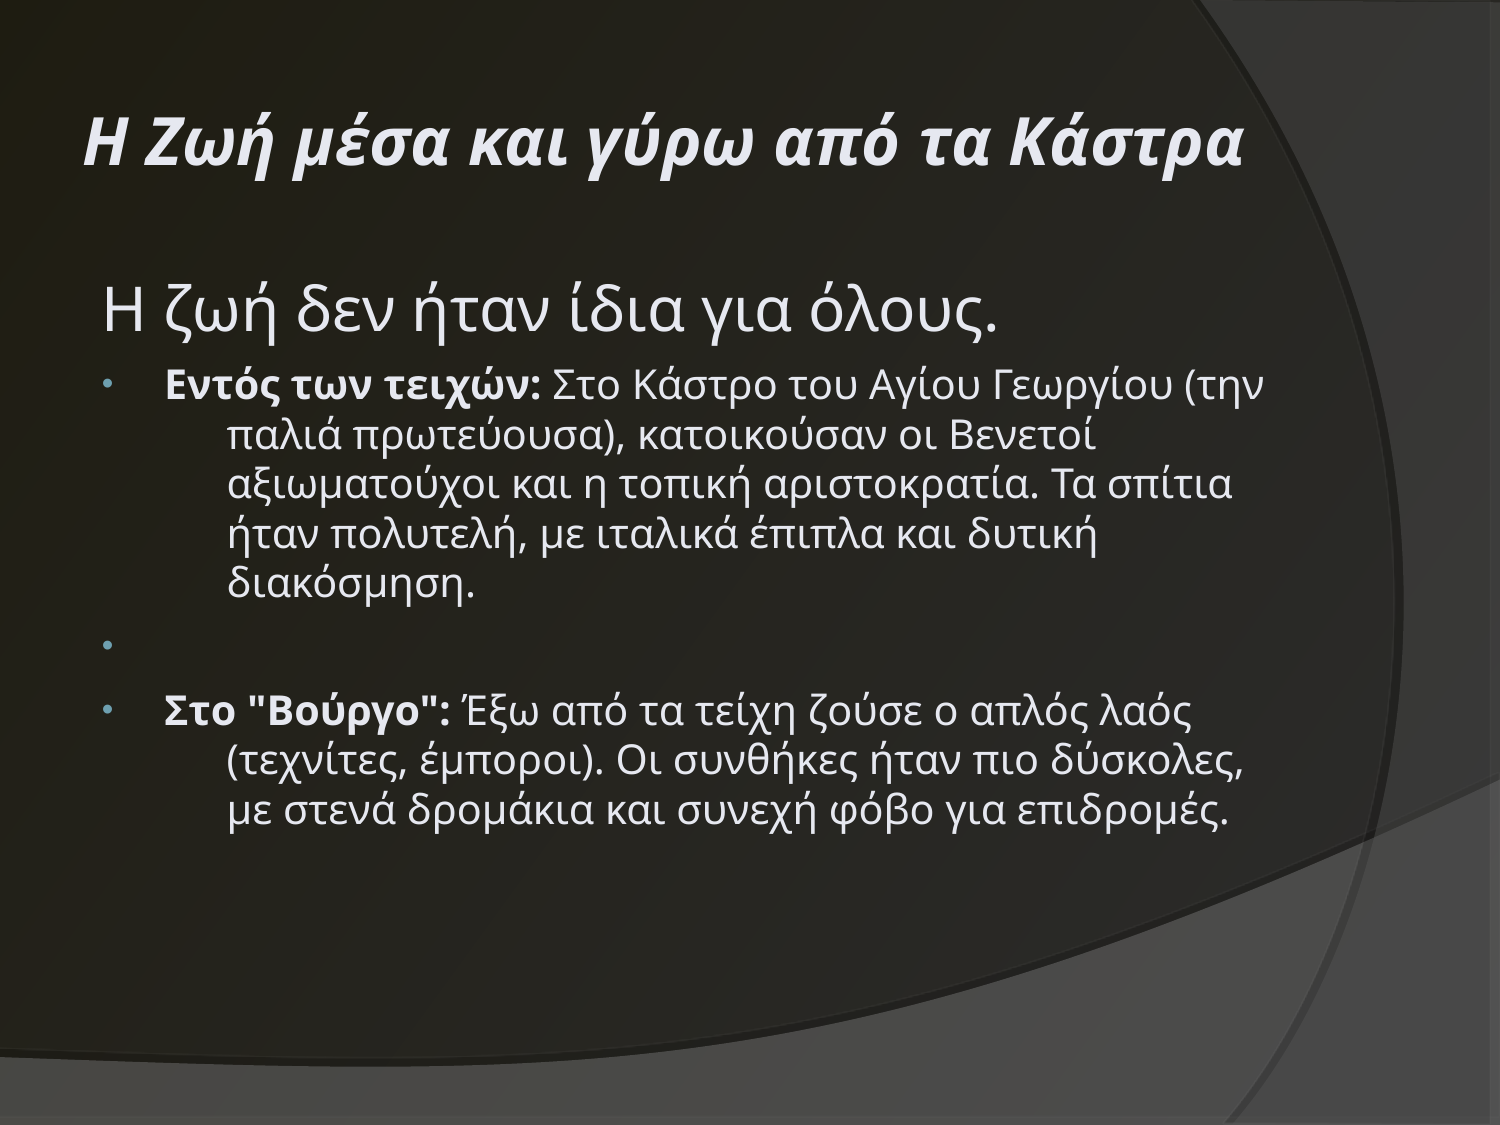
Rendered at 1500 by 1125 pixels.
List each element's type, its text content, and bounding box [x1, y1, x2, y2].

title Η Ζωή μέσα και γύρω από τα Κάστρα [75, 45, 1300, 233]
list Η ζωή δεν ήταν ίδια για όλους. Εντός των τειχών: Στο Κάστρο του Αγίου Γεωργίου (την παλιά πρωτεύουσα), κατοικούσαν οι Βενετοί αξιωματούχοι και η τοπική αριστοκρατία. Τα σπίτια ήταν πολυτελή, με ιταλικά έπιπλα και δυτική διακόσμηση. Στο "Βούργο": Έξω από τα τείχη ζούσε ο απλός λαός (τεχνίτες, έμποροι). Οι συνθήκες ήταν πιο δύσκολες, με στενά δρομάκια και συνεχή φόβο για επιδρομές. [75, 262, 1300, 1005]
